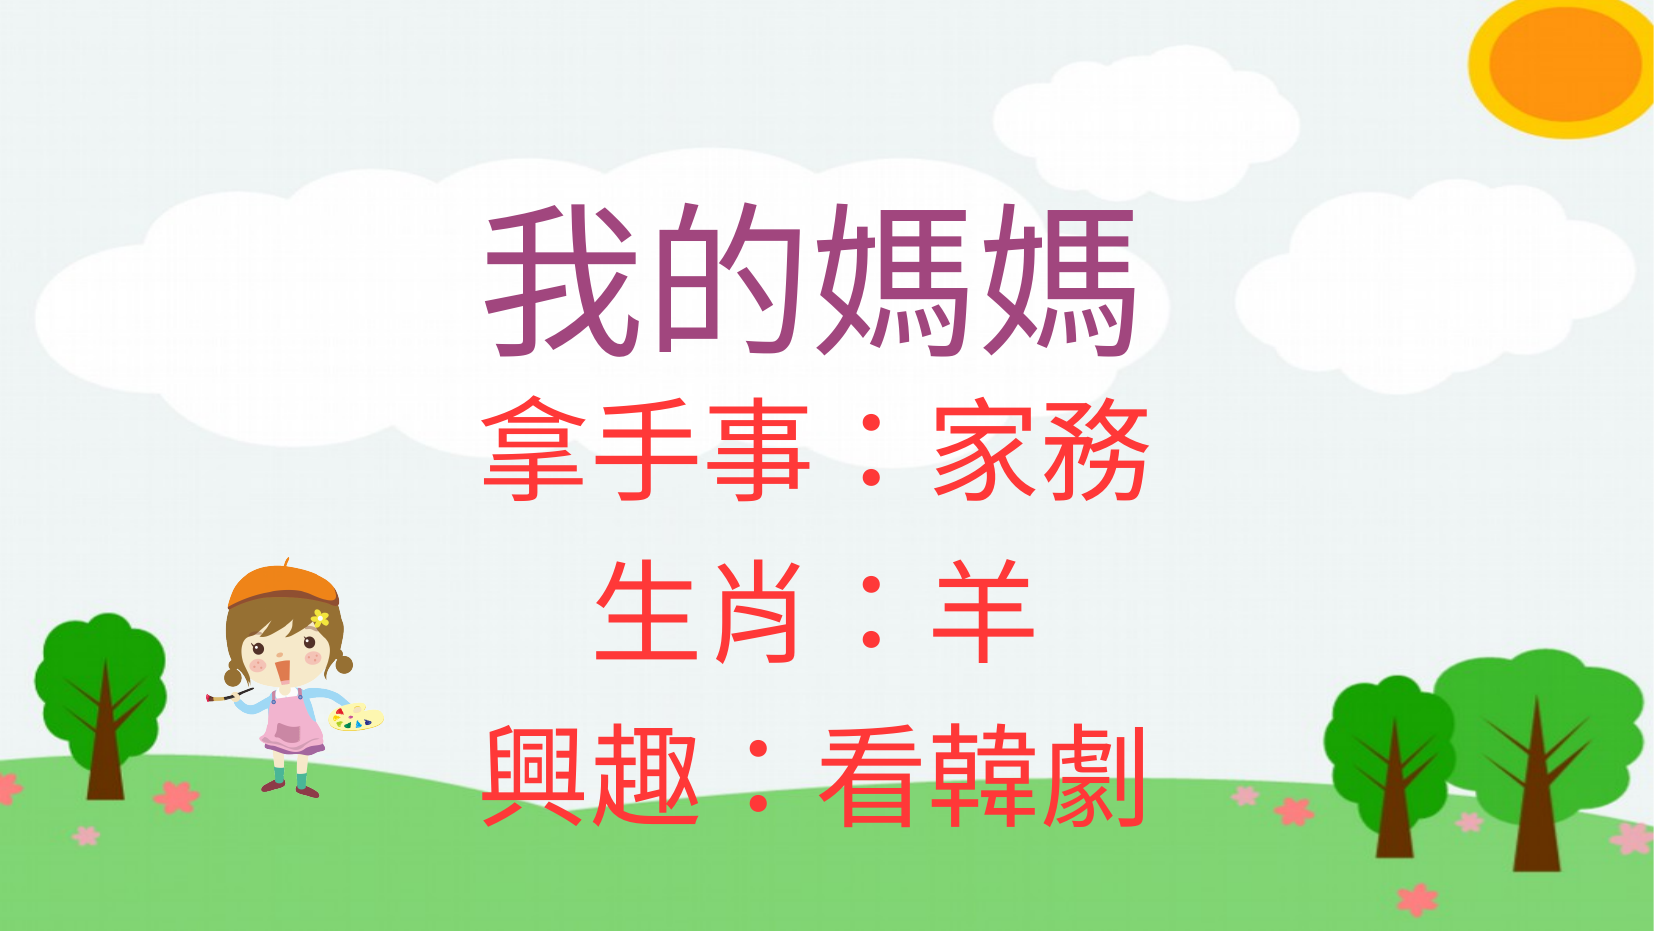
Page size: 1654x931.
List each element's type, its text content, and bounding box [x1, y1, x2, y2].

subtitle 拿手事：家務 生肖：羊 興趣：看韓劇 [419, 383, 1211, 829]
title 我的媽媽 [472, 147, 1152, 383]
picture [0, 0, 1654, 931]
